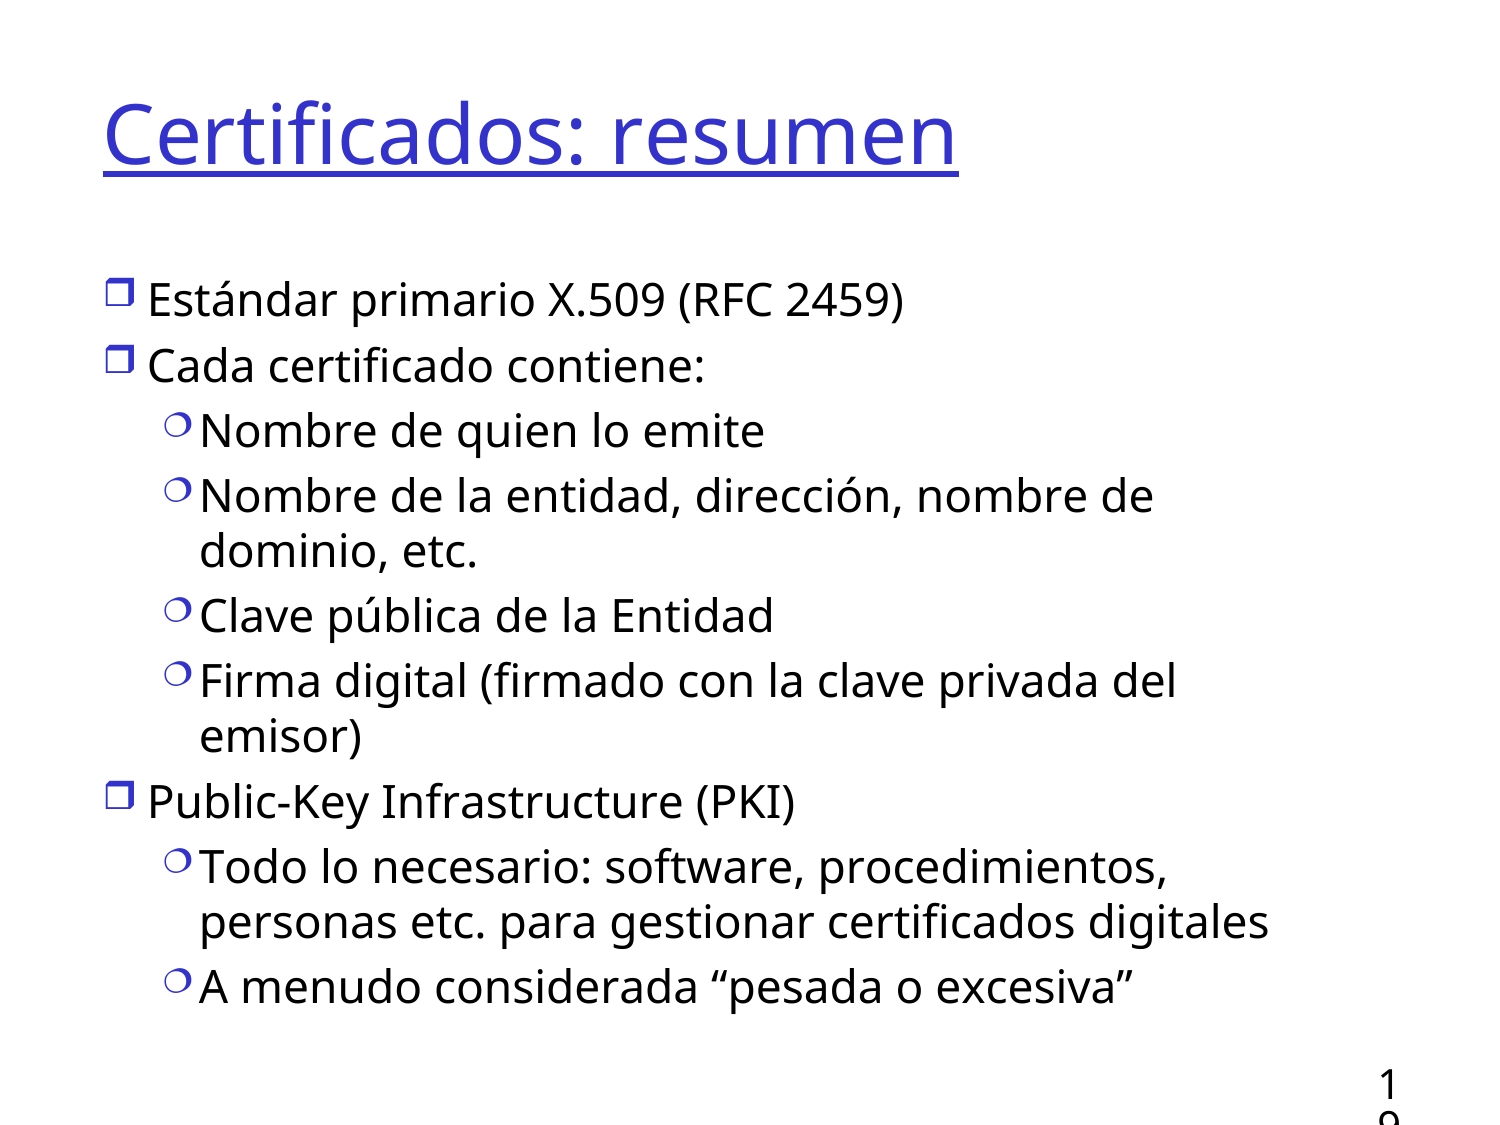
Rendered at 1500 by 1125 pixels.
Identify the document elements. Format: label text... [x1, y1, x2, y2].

title Certificados: resumen [87, 37, 1363, 225]
list Estándar primario X.509 (RFC 2459) Cada certificado contiene: Nombre de quien lo emite Nombre de la entidad, dirección, nombre de dominio, etc. Clave pública de la Entidad Firma digital (firmado con la clave privada del emisor) Public-Key Infrastructure (PKI) Todo lo necesario: software, procedimientos, personas etc. para gestionar certificados digitales A menudo considerada “pesada o excesiva” [87, 262, 1363, 1026]
